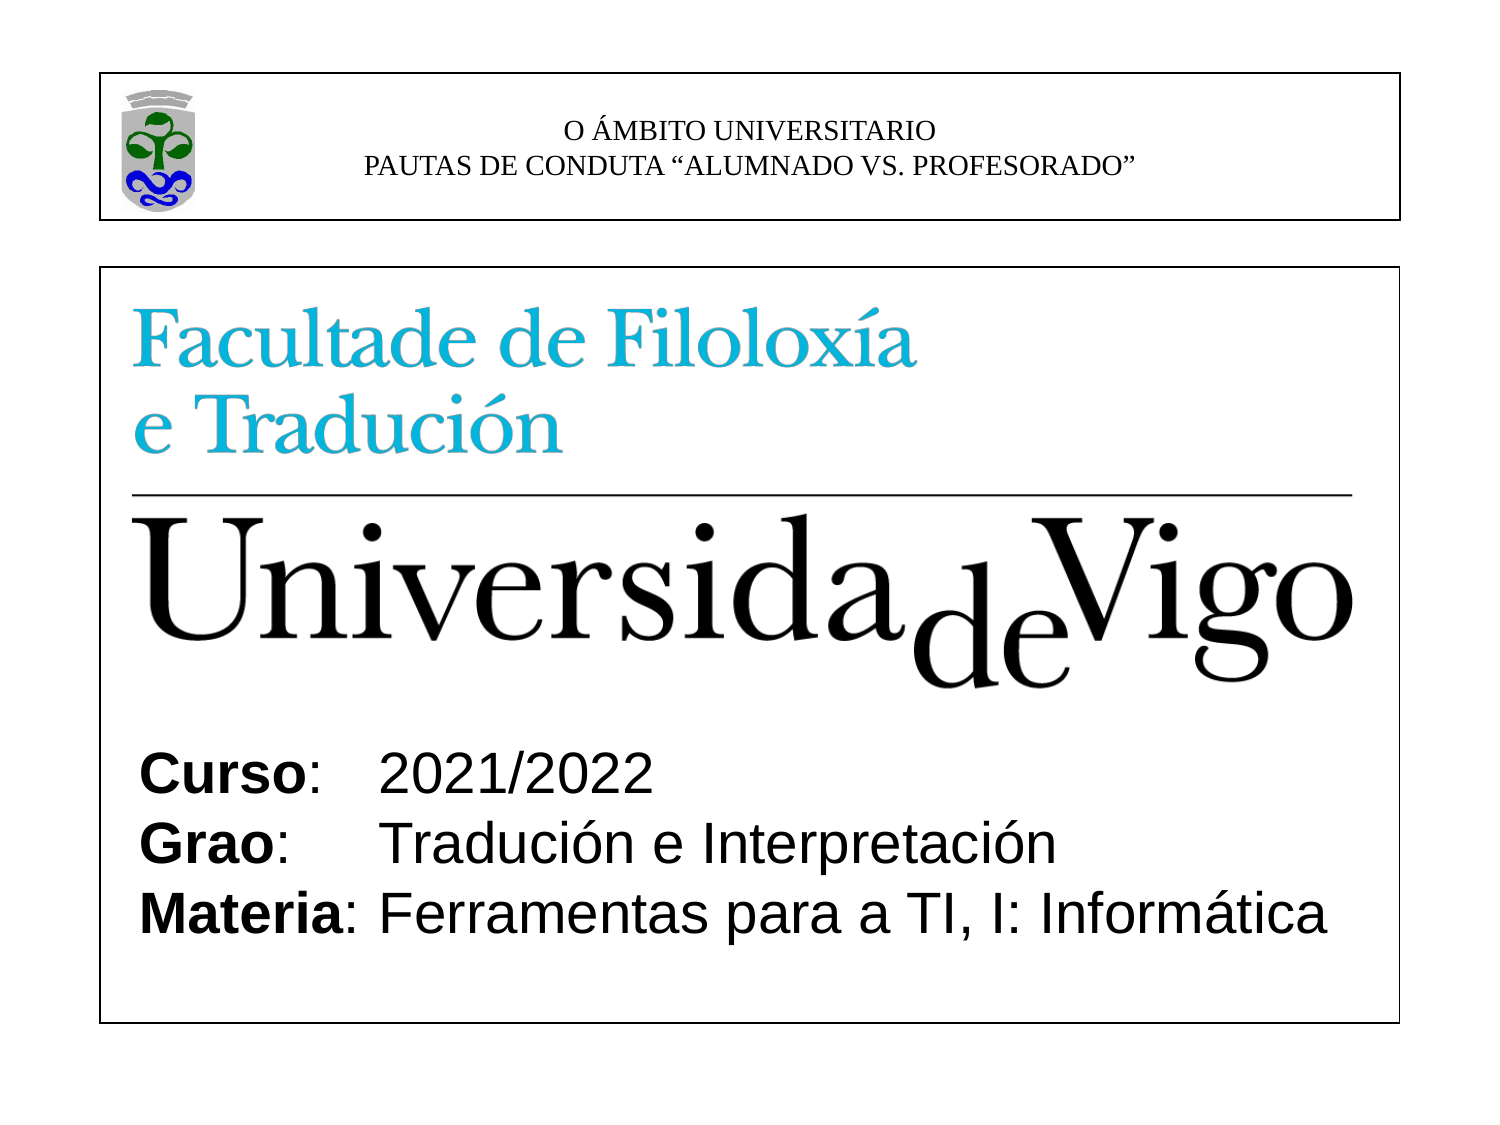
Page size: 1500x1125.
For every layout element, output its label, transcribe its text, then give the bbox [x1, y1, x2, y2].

text_box Curso: 2021/2022 Grao: Tradución e Interpretación Materia: Ferramentas para a TI, I: Informática [123, 727, 1403, 1026]
picture [71, 220, 1413, 764]
